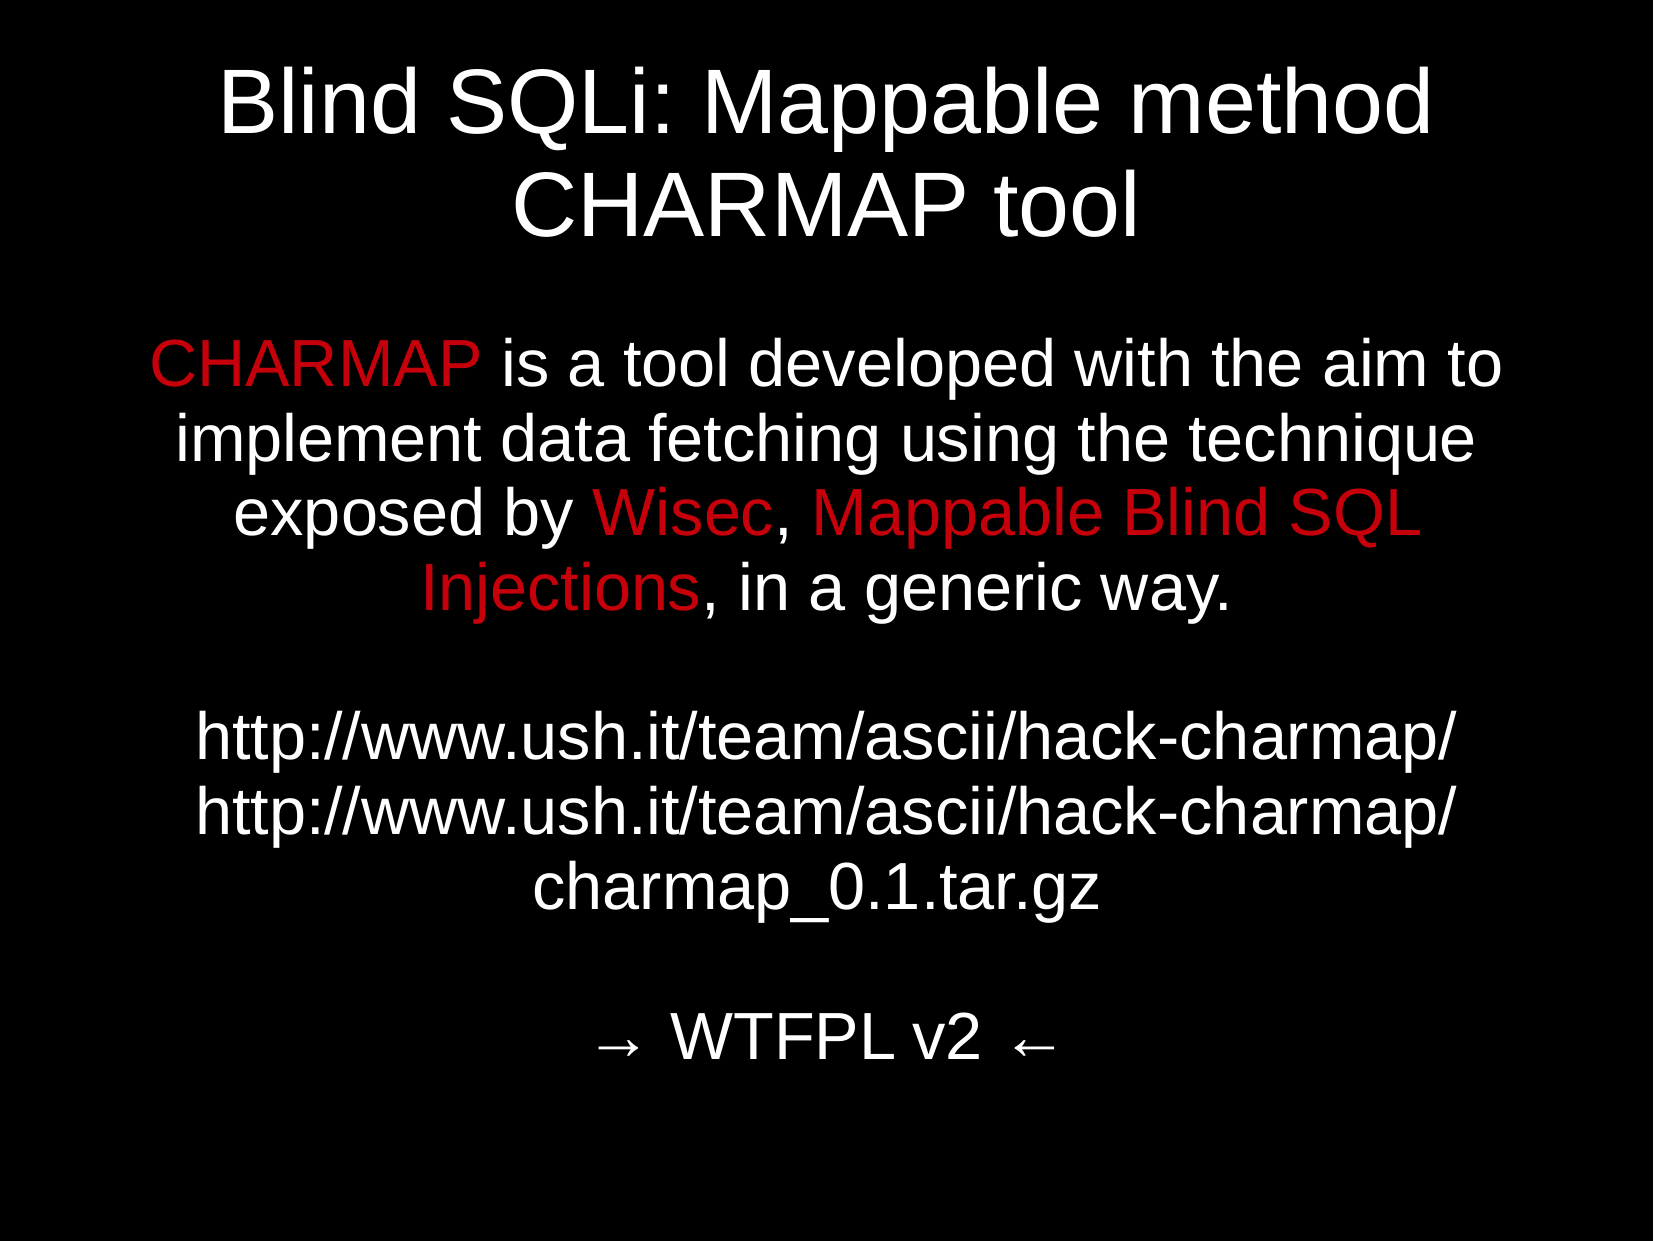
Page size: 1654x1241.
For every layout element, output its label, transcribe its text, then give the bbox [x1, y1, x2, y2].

text_box CHARMAP is a tool developed with the aim to implement data fetching using the technique exposed by Wisec, Mappable Blind SQL Injections, in a generic way. http://www.ush.it/team/ascii/hack-charmap/ http://www.ush.it/team/ascii/hack-charmap/charmap_0.1.tar.gz → WTFPL v2 ← [82, 290, 1571, 1109]
title Blind SQLi: Mappable method CHARMAP tool [82, 46, 1571, 261]
